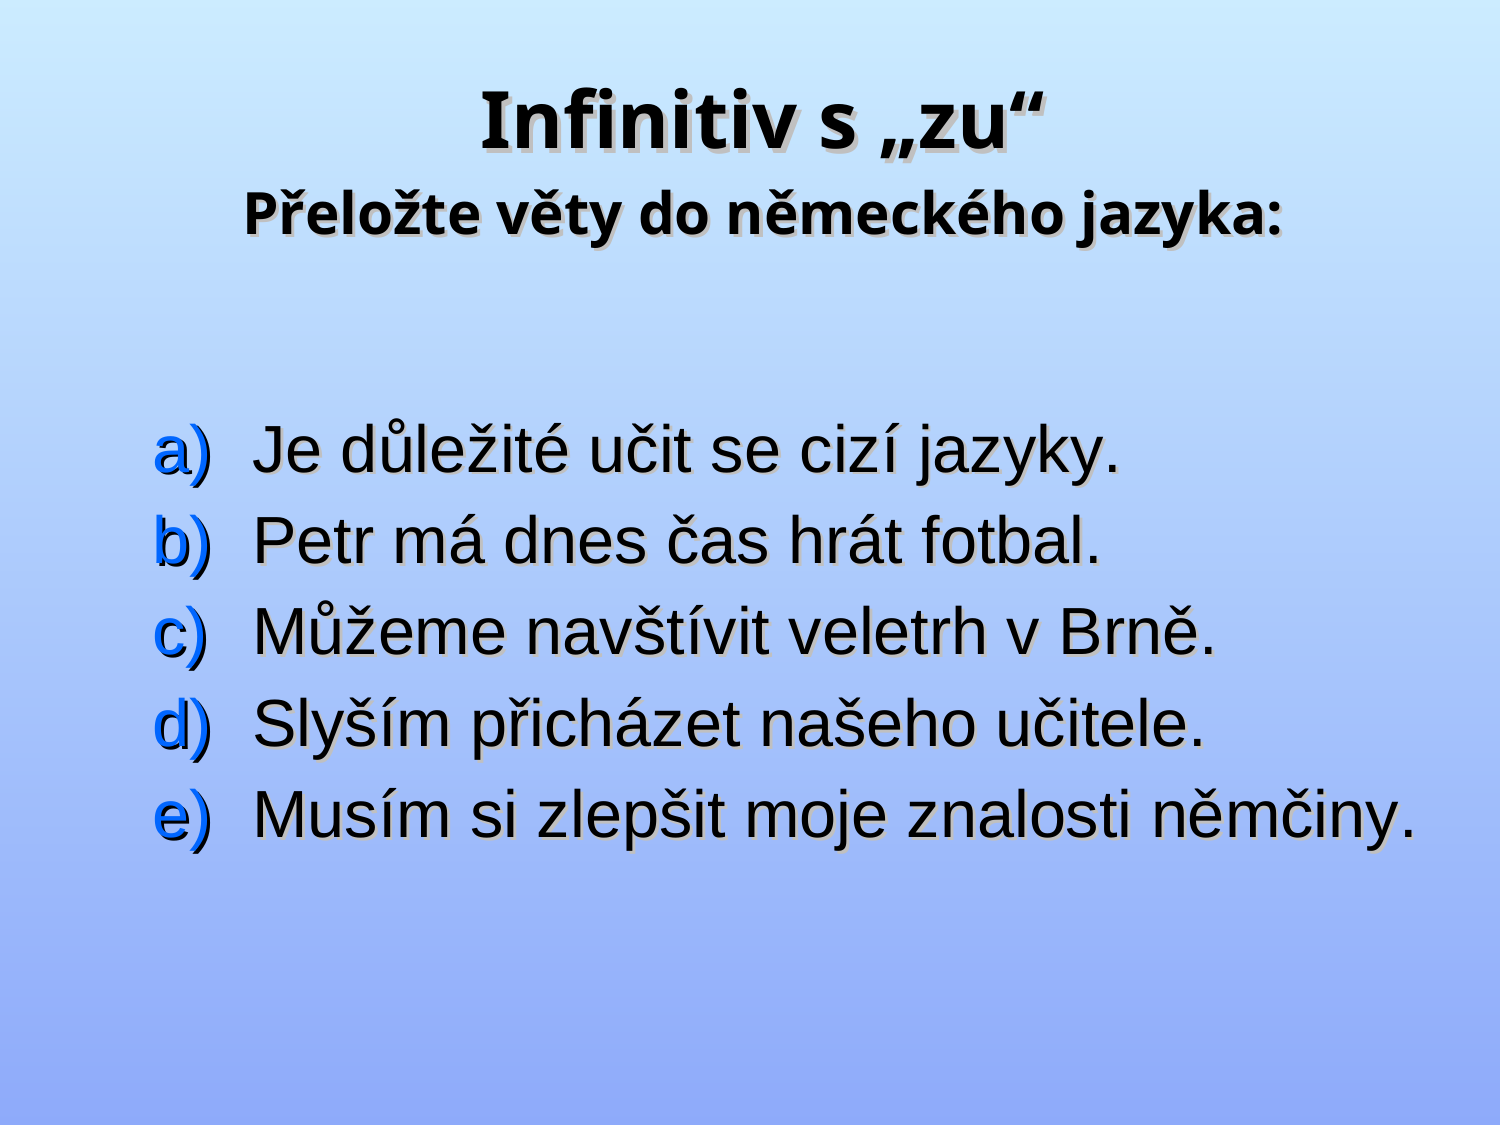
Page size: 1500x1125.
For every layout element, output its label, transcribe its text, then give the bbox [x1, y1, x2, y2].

title Infinitiv s „zu“ Přeložte věty do německého jazyka: [75, 40, 1451, 276]
list Je důležité učit se cizí jazyky. Petr má dnes čas hrát fotbal. Můžeme navštívit veletrh v Brně. Slyším přicházet našeho učitele. Musím si zlepšit moje znalosti němčiny. [137, 312, 1451, 1000]
